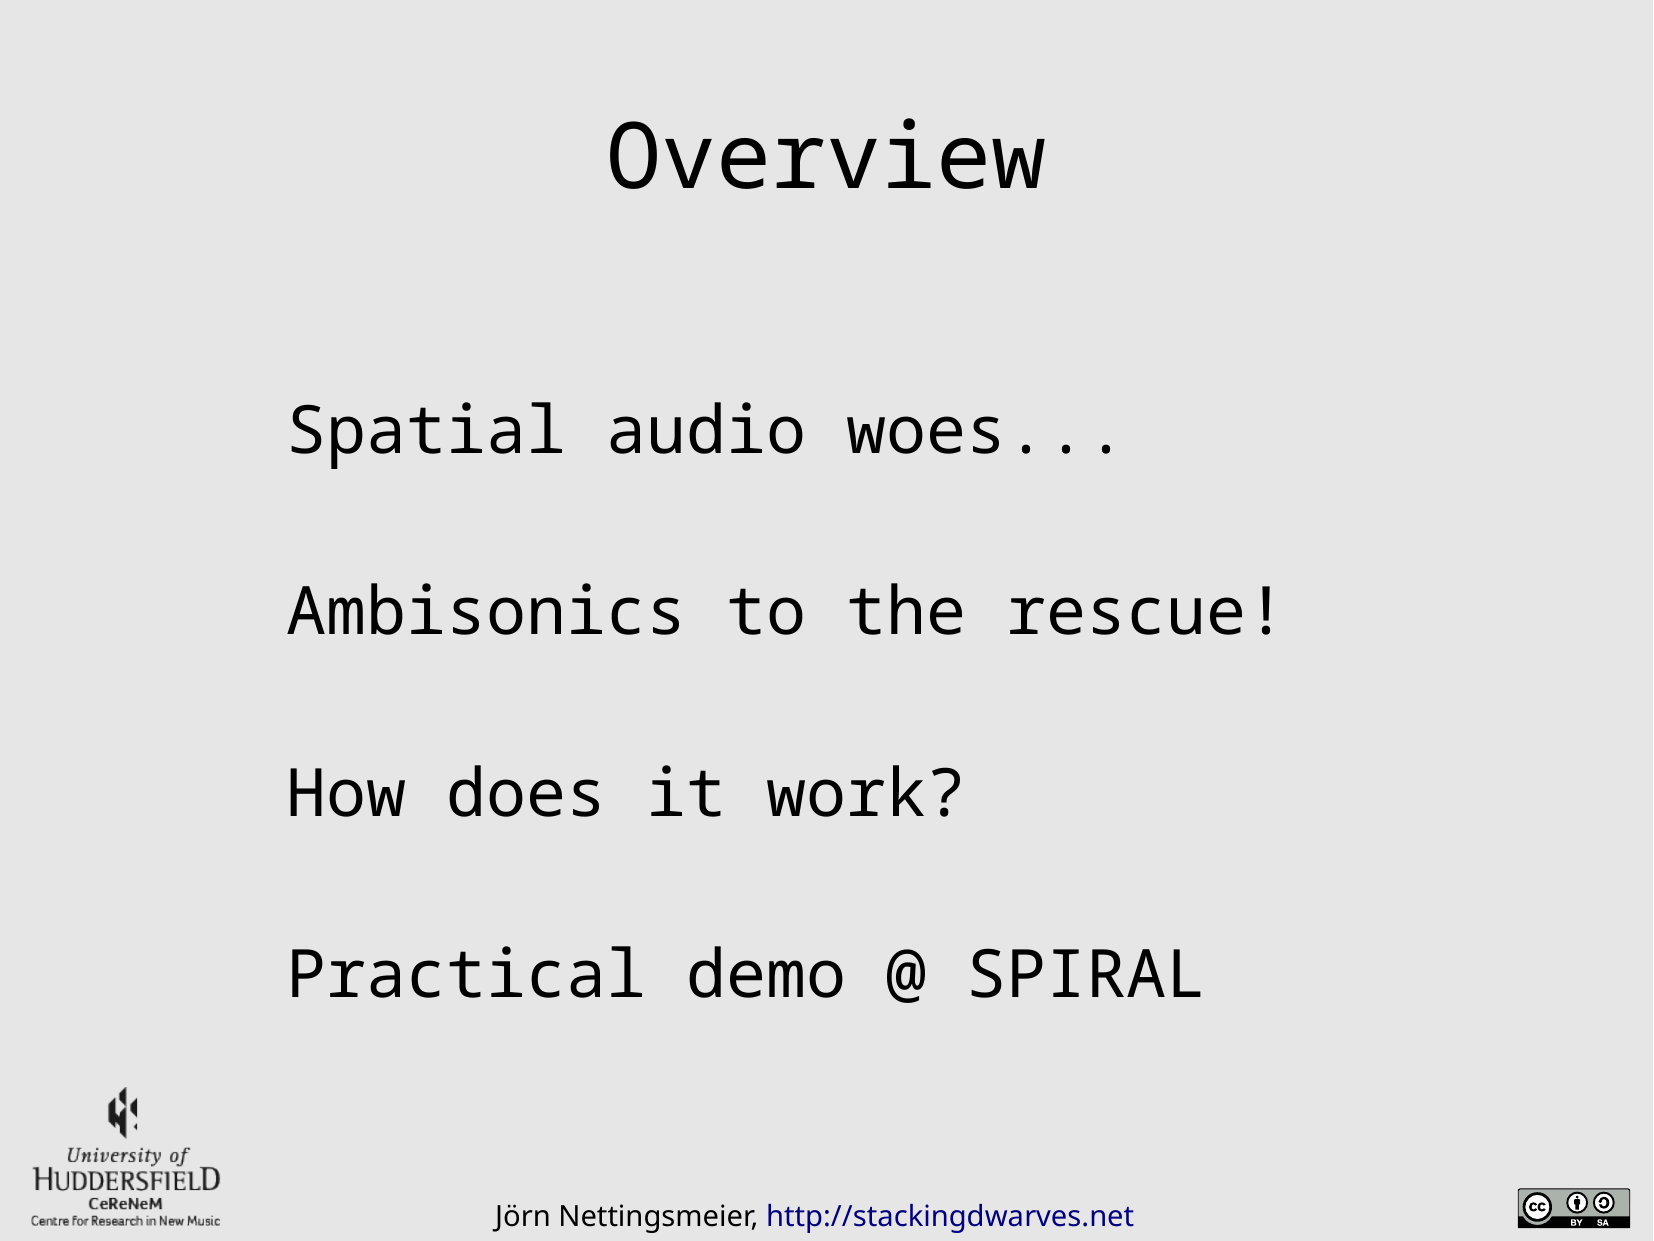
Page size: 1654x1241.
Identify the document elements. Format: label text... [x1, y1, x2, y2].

title Overview [82, 49, 1571, 257]
picture [31, 1087, 222, 1229]
subtitle Spatial audio woes... Ambisonics to the rescue! How does it work? Practical demo @ SPIRAL [262, 297, 1350, 1102]
